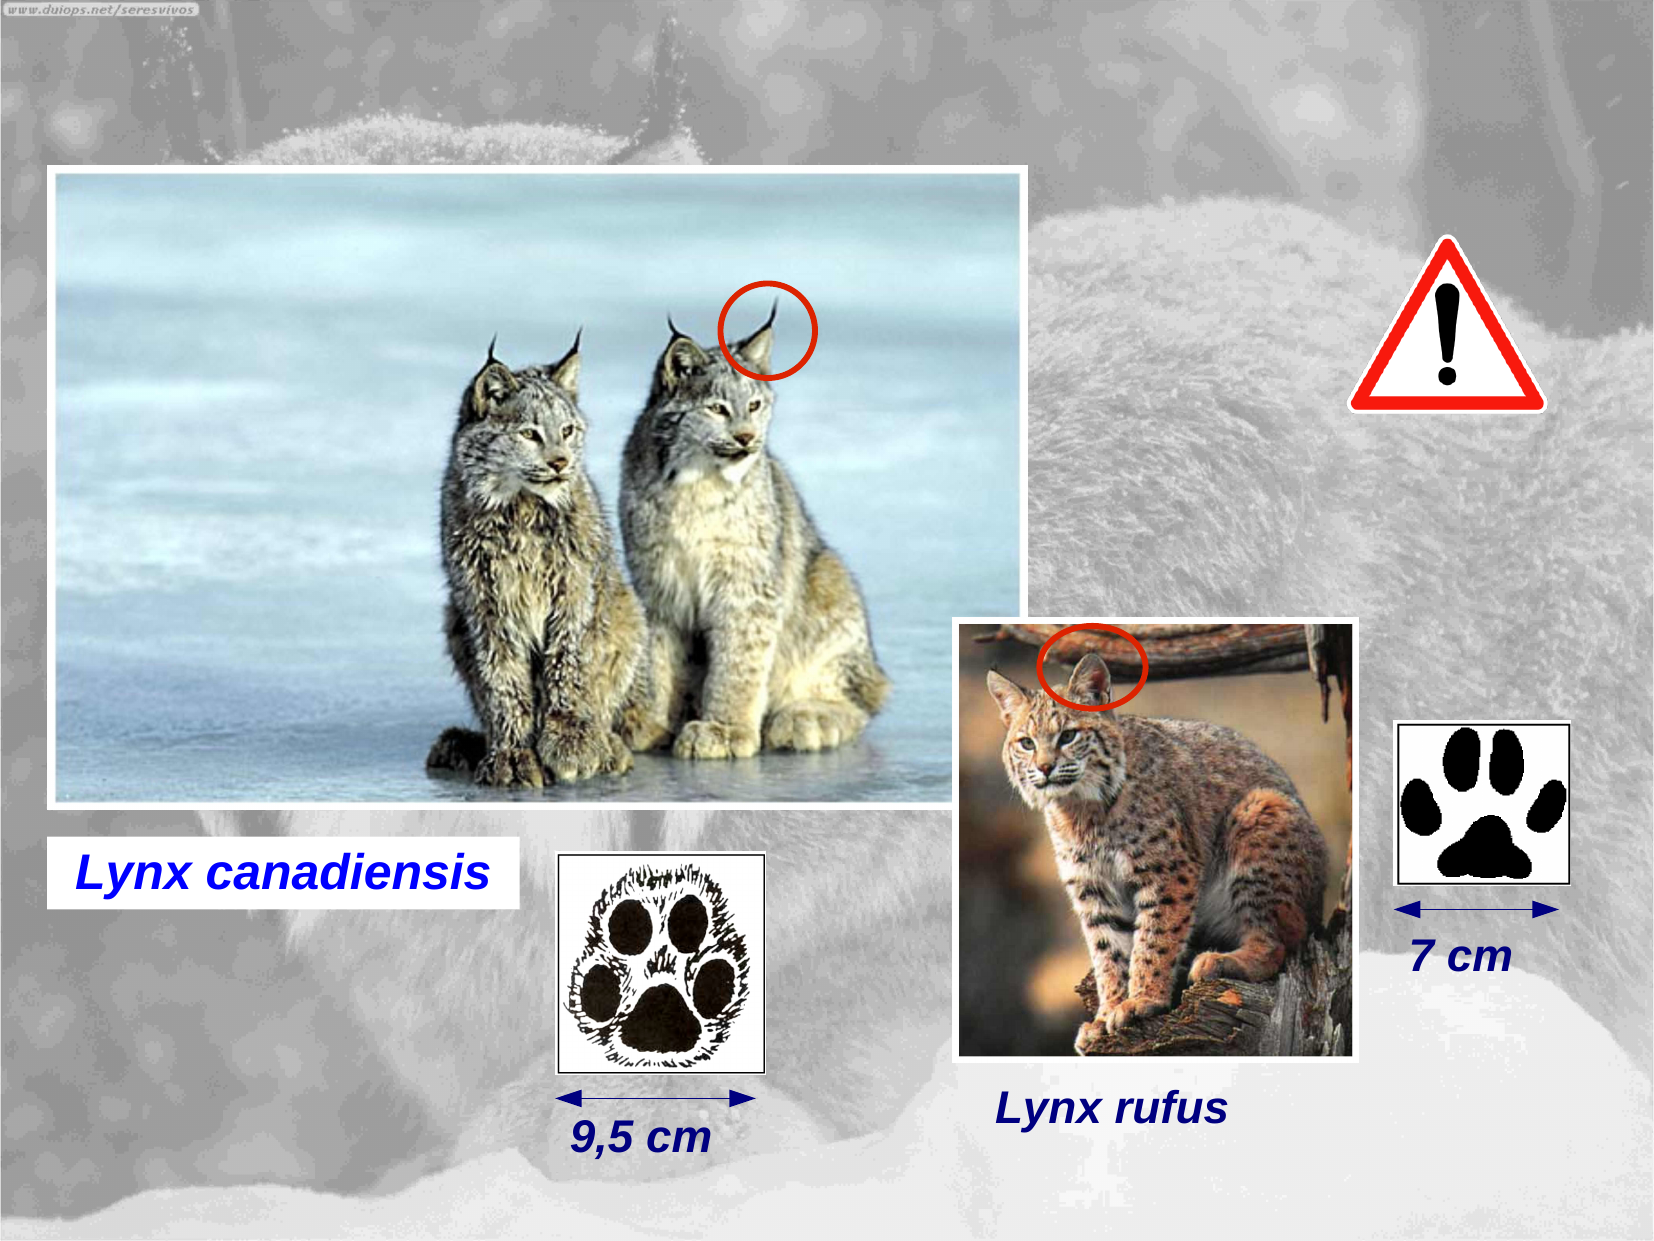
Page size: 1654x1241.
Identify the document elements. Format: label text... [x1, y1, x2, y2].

text_box 9,5 cm [555, 1103, 745, 1170]
picture [0, 0, 1654, 1241]
text_box 7 cm [1393, 922, 1630, 989]
text_box Lynx rufus [980, 1074, 1394, 1141]
text_box Lynx canadiensis [47, 836, 520, 910]
